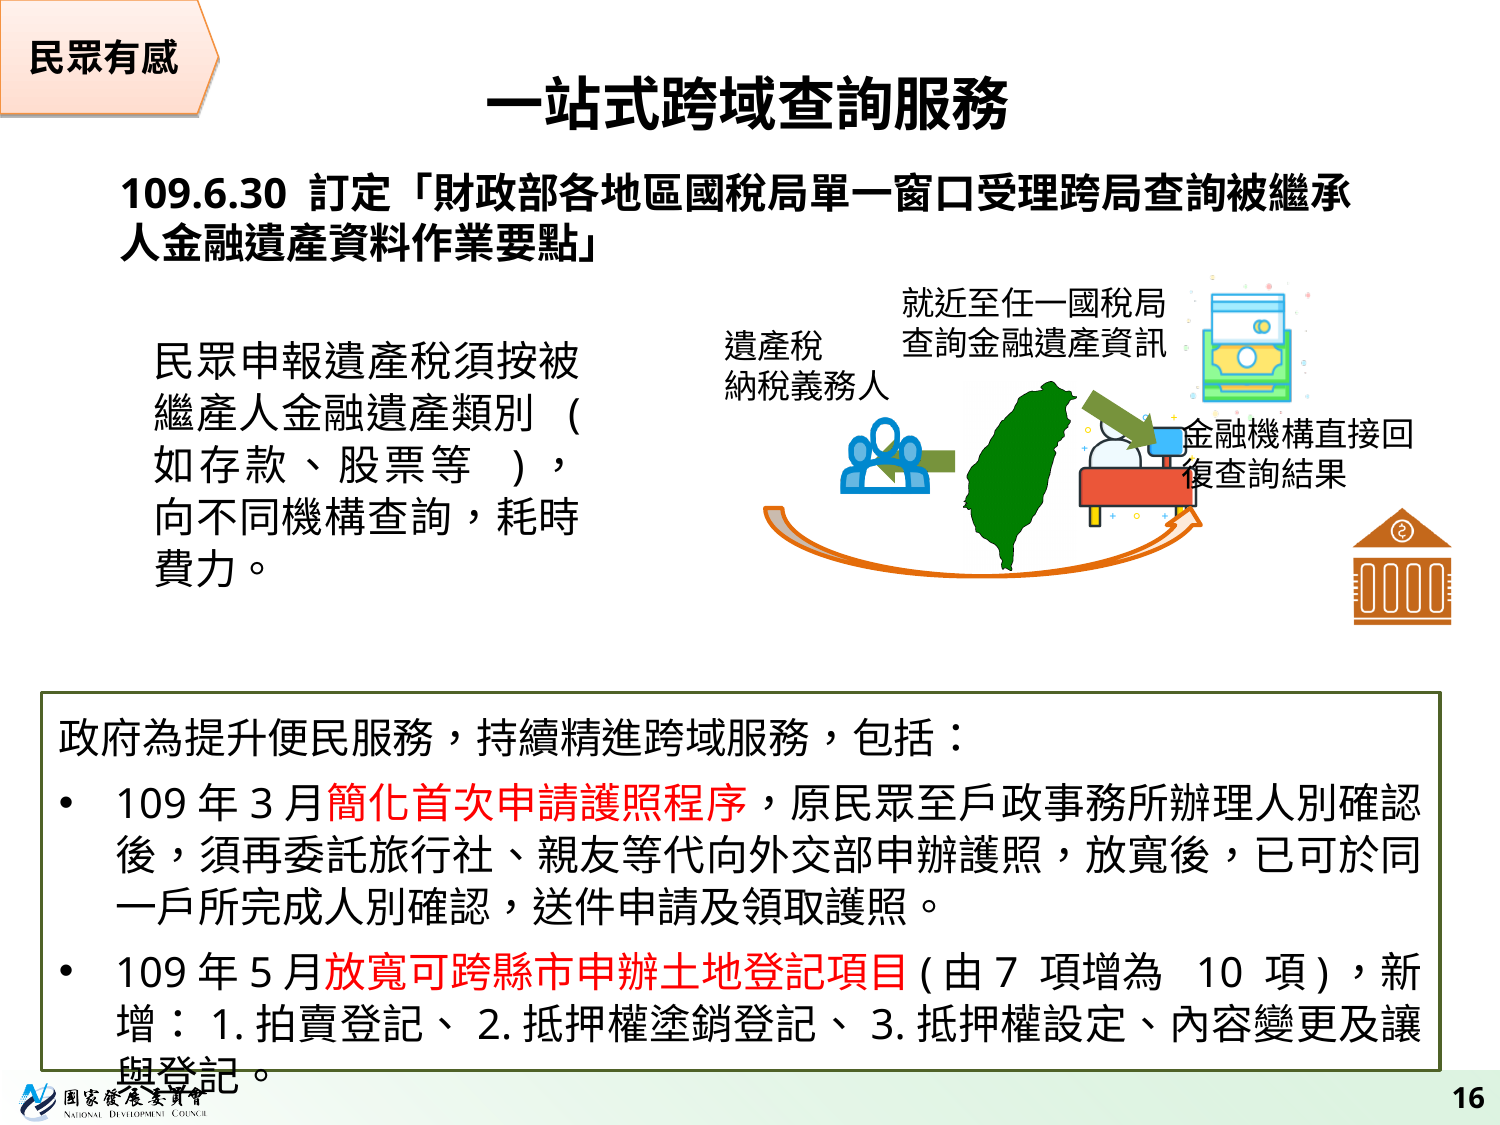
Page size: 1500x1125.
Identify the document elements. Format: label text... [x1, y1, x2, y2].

picture [1189, 526, 1200, 530]
text_box 政府為提升便民服務，持續精進跨域服務，包括： 109年3月簡化首次申請護照程序，原民眾至戶政事務所辦理人別確認後，須再委託旅行社、親友等代向外交部申辦護照，放寬後，已可於同一戶所完成人別確認，送件申請及領取護照。 109年5月放寬可跨縣市申辦土地登記項目(由7 項增為 10 項)，新增：1.拍賣登記、2.抵押權塗銷登記、3.抵押權設定、內容變更及讓與登記。 [41, 692, 1441, 1071]
text_box 遺產稅 納稅義務人 [709, 318, 914, 413]
picture [12, 1074, 230, 1122]
picture [168, 1076, 185, 1082]
text_box 就近至任一國稅局查詢金融遺產資訊 [886, 275, 1206, 370]
text_box 民眾申報遺產稅須按被繼產人金融遺產類別 ( 如存款、股票等 )，向不同機構查詢，耗時費力。 [63, 324, 596, 601]
text_box 109.6.30 訂定「財政部各地區國稅局單一窗口受理跨局查詢被繼承人金融遺產資料作業要點」 [104, 159, 1408, 275]
picture [825, 366, 945, 512]
picture [222, 1075, 230, 1091]
text_box [1081, 389, 1157, 450]
title 一站式跨域查詢服務 [68, 42, 1428, 162]
picture [1181, 275, 1313, 405]
text_box 民眾有感 [0, 0, 219, 114]
text_box 金融機構直接回復查詢結果 [1166, 405, 1441, 501]
picture [124, 1074, 148, 1082]
picture [963, 381, 1200, 571]
picture [1337, 501, 1467, 631]
text_box [765, 508, 1201, 577]
text_box [945, 450, 956, 473]
